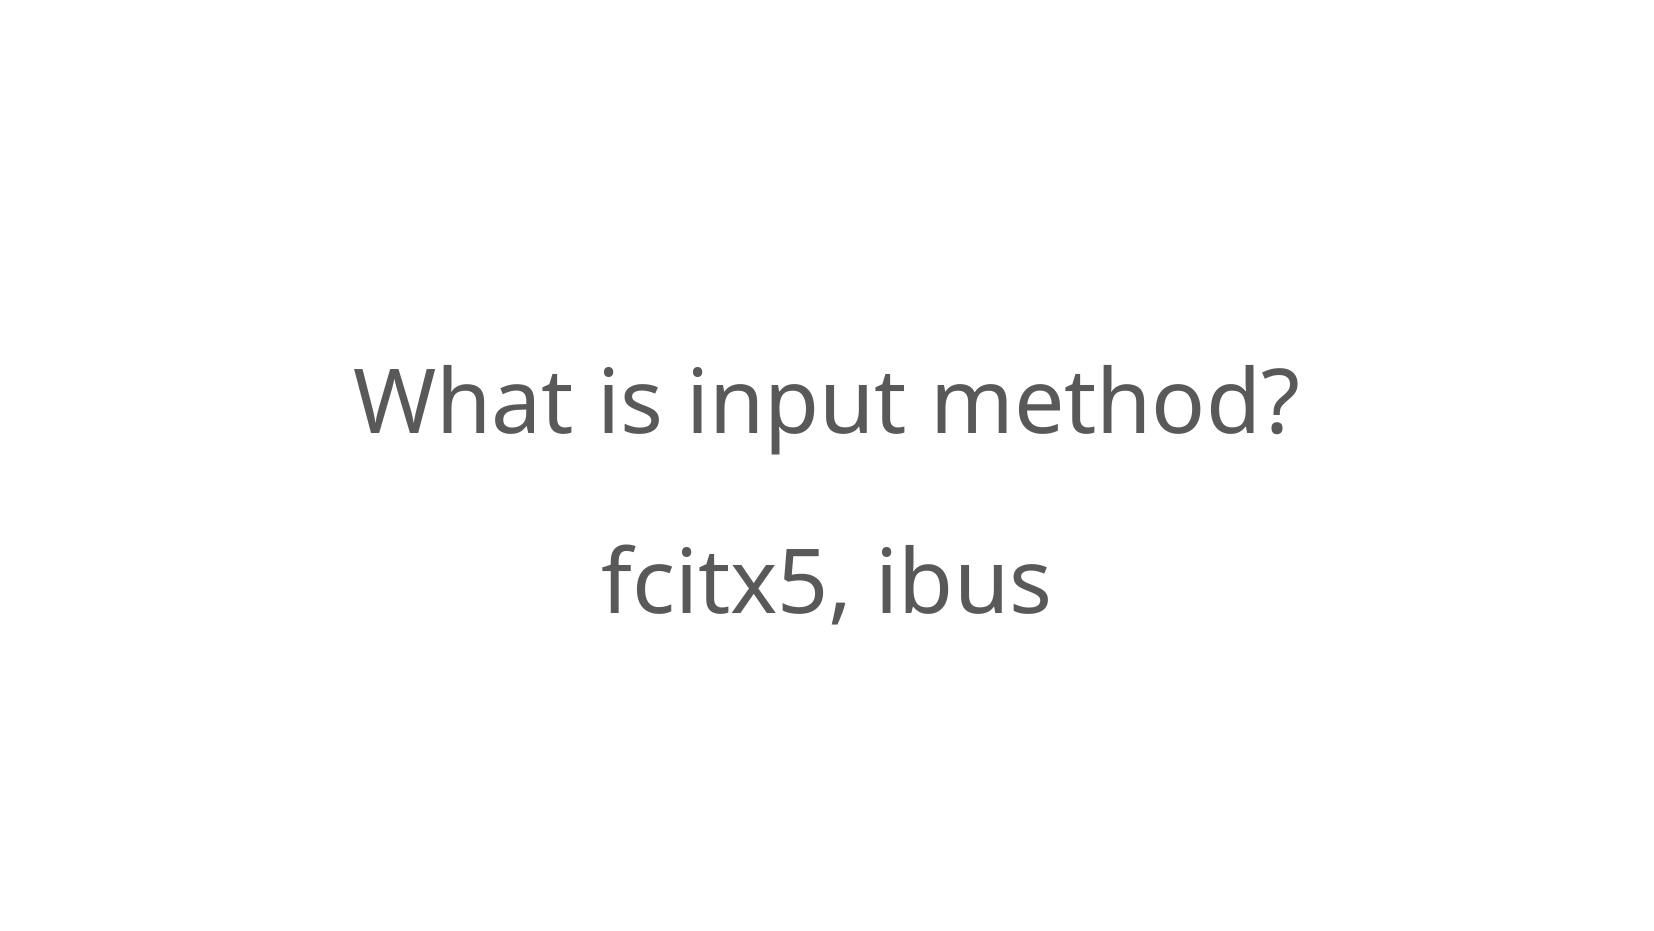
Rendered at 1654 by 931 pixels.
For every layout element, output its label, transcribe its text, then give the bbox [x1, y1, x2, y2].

text_box fcitx5, ibus [311, 492, 1342, 647]
subtitle What is input method? [82, 105, 1571, 826]
